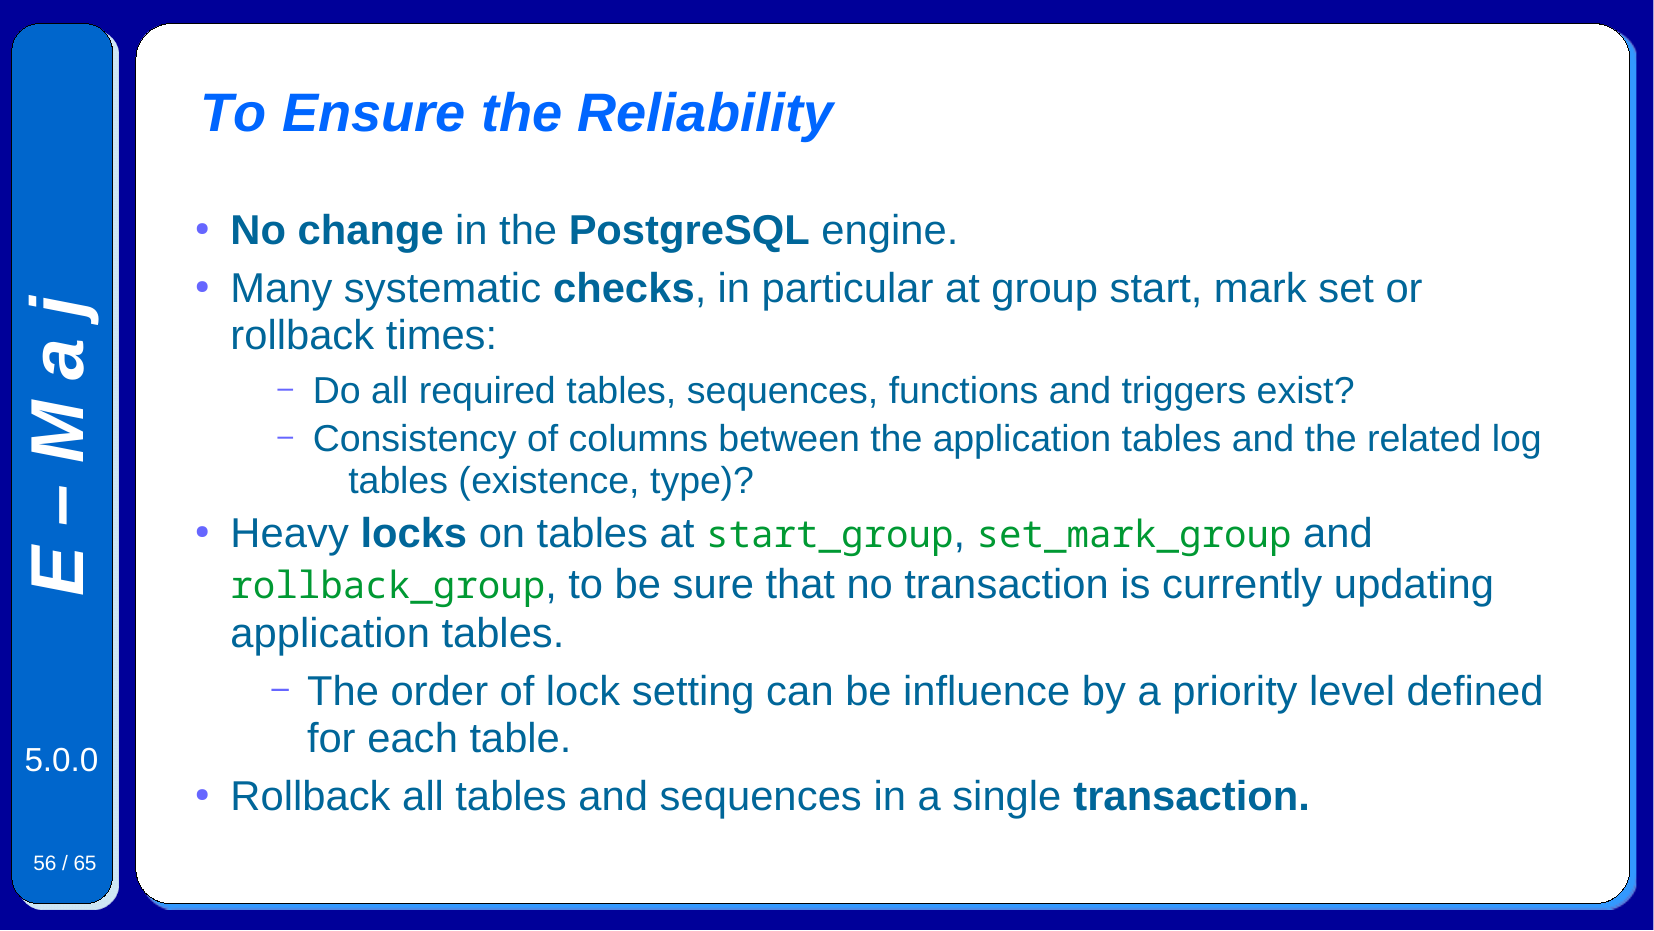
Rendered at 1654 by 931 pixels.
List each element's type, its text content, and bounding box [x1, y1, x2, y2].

title To Ensure the Reliability [200, 34, 1575, 191]
list No change in the PostgreSQL engine. Many systematic checks, in particular at group start, mark set or rollback times: Do all required tables, sequences, functions and triggers exist? Consistency of columns between the application tables and the related log tables (existence, type)? Heavy locks on tables at start_group, set_mark_group and rollback_group, to be sure that no transaction is currently updating application tables. The order of lock setting can be influence by a priority level defined for each table. Rollback all tables and sequences in a single transaction. [177, 206, 1587, 827]
